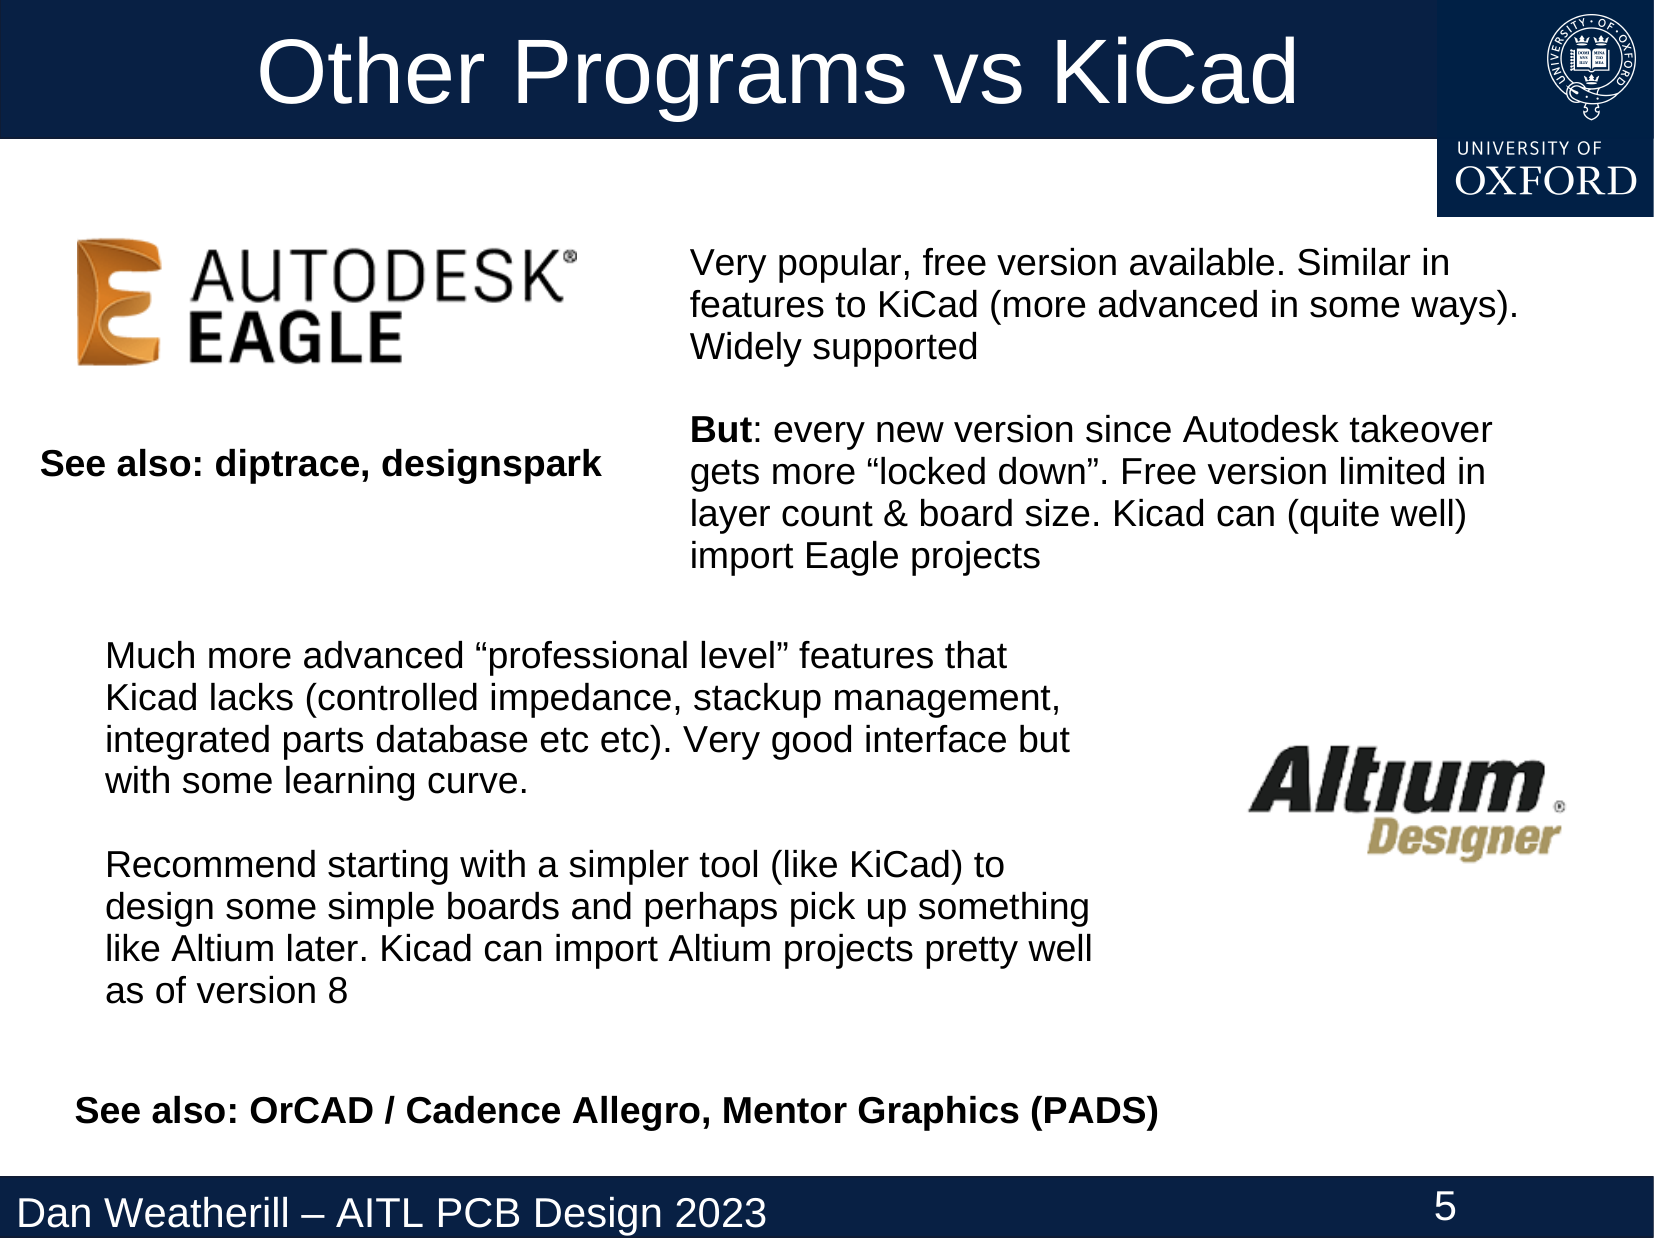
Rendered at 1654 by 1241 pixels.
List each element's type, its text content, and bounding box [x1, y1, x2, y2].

text_box Very popular, free version available. Similar in features to KiCad (more advanced in some ways). Widely supported But: every new version since Autodesk takeover gets more “locked down”. Free version limited in layer count & board size. Kicad can (quite well) import Eagle projects [675, 234, 1589, 585]
text_box See also: diptrace, designspark [25, 435, 667, 521]
picture [1437, 0, 1654, 217]
title Other Programs vs KiCad [35, 0, 1524, 177]
text_box Much more advanced “professional level” features that Kicad lacks (controlled impedance, stackup management, integrated parts database etc etc). Very good interface but with some learning curve. Recommend starting with a simpler tool (like KiCad) to design some simple boards and perhaps pick up something like Altium later. Kicad can import Altium projects pretty well as of version 8 [90, 627, 1117, 1061]
picture [77, 222, 577, 385]
text_box See also: OrCAD / Cadence Allegro, Mentor Graphics (PADS) [59, 1082, 1494, 1139]
picture [1219, 619, 1595, 991]
